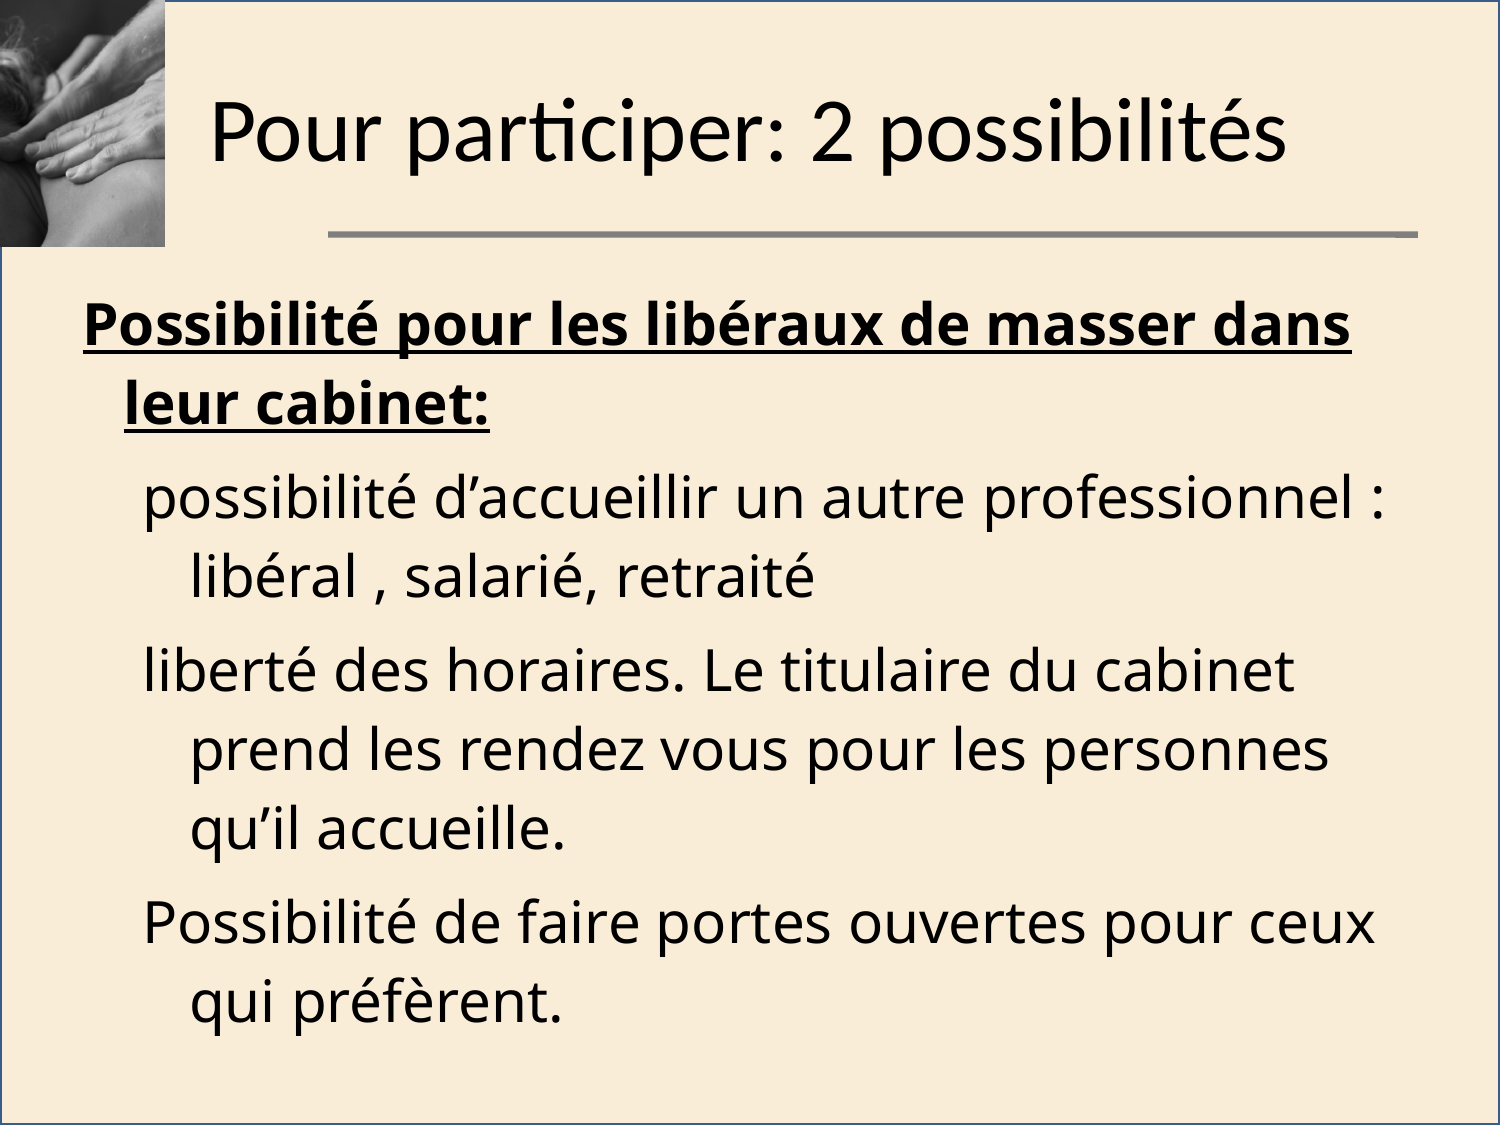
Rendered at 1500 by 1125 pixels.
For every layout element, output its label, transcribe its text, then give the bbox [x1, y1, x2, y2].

picture [0, 0, 165, 247]
title Pour participer: 2 possibilités [75, 21, 1426, 257]
list Possibilité pour les libéraux de masser dans leur cabinet: possibilité d’accueillir un autre professionnel : libéral , salarié, retraité liberté des horaires. Le titulaire du cabinet prend les rendez vous pour les personnes qu’il accueille. Possibilité de faire portes ouvertes pour ceux qui préfèrent. [67, 283, 1418, 1026]
